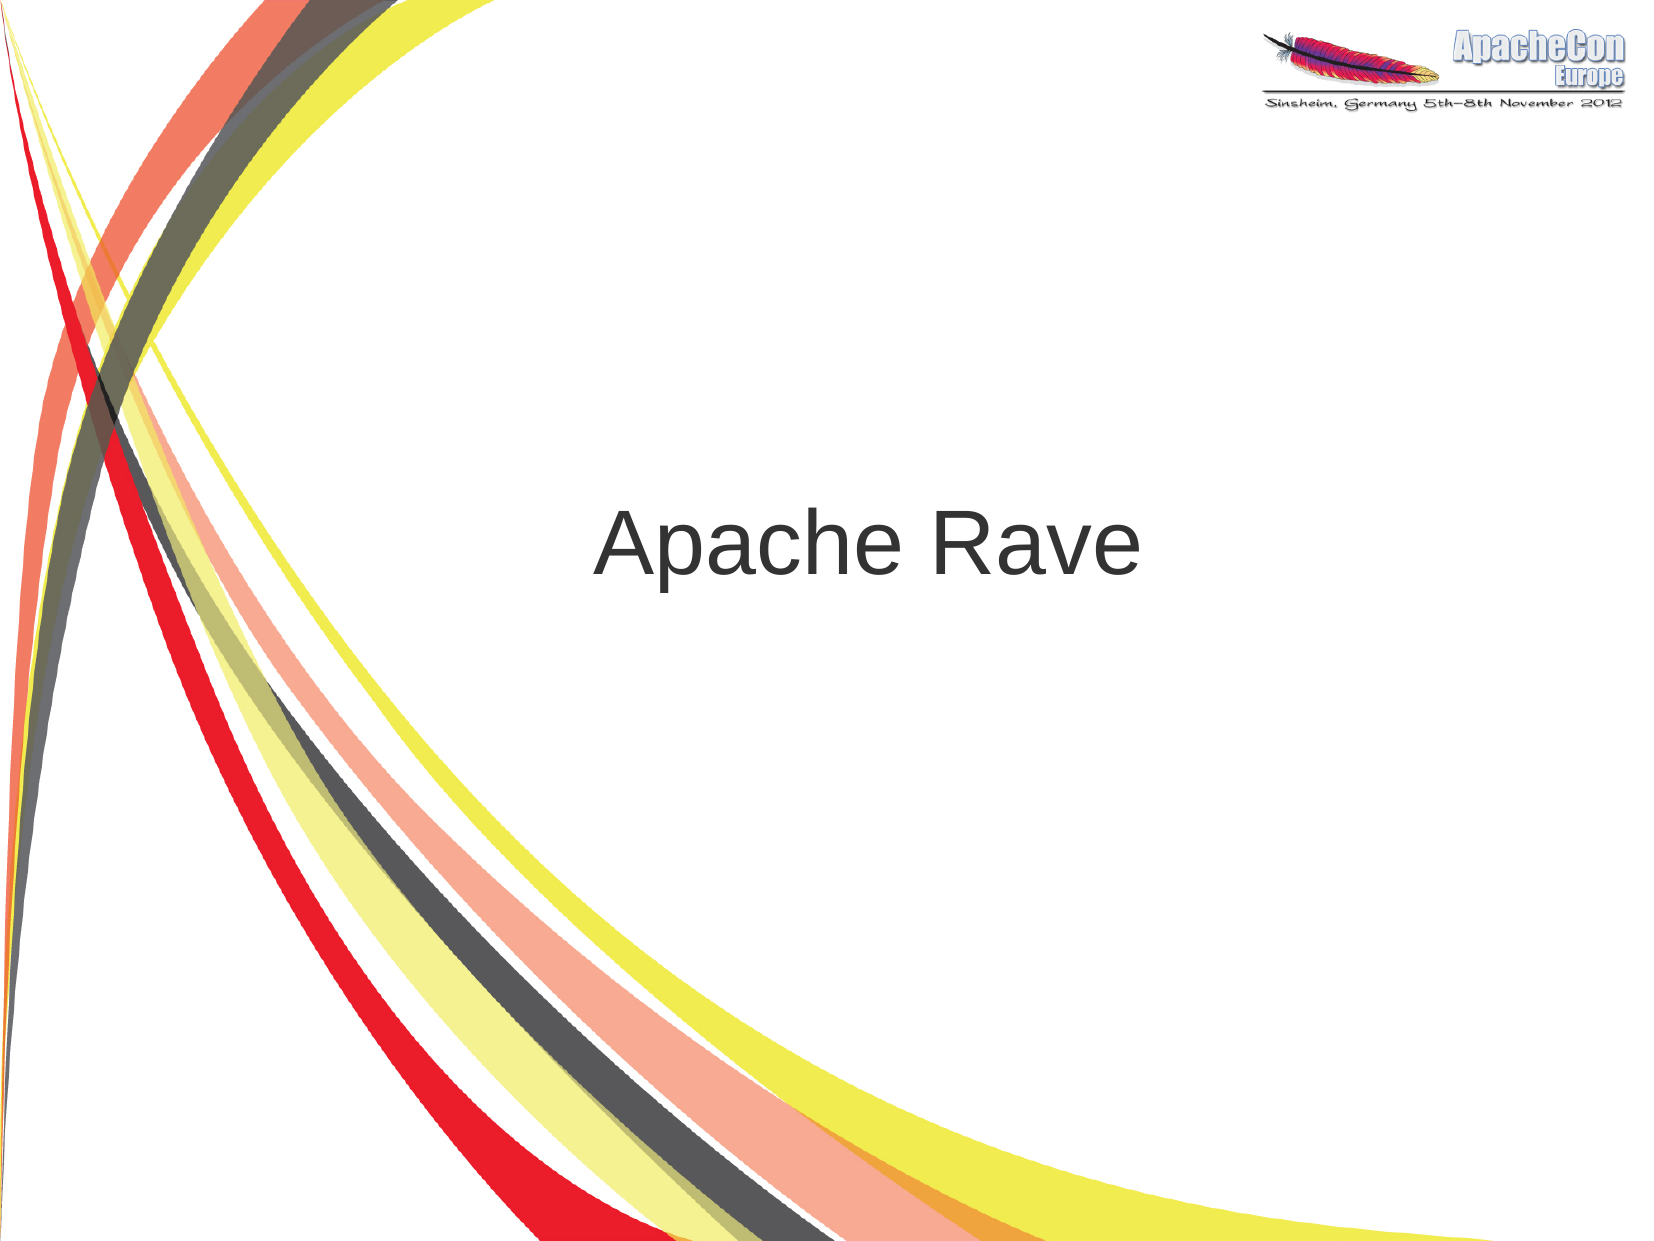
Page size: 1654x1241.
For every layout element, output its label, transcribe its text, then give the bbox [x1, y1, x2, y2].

title Apache Rave [383, 442, 1354, 643]
picture [0, 0, 1654, 1241]
